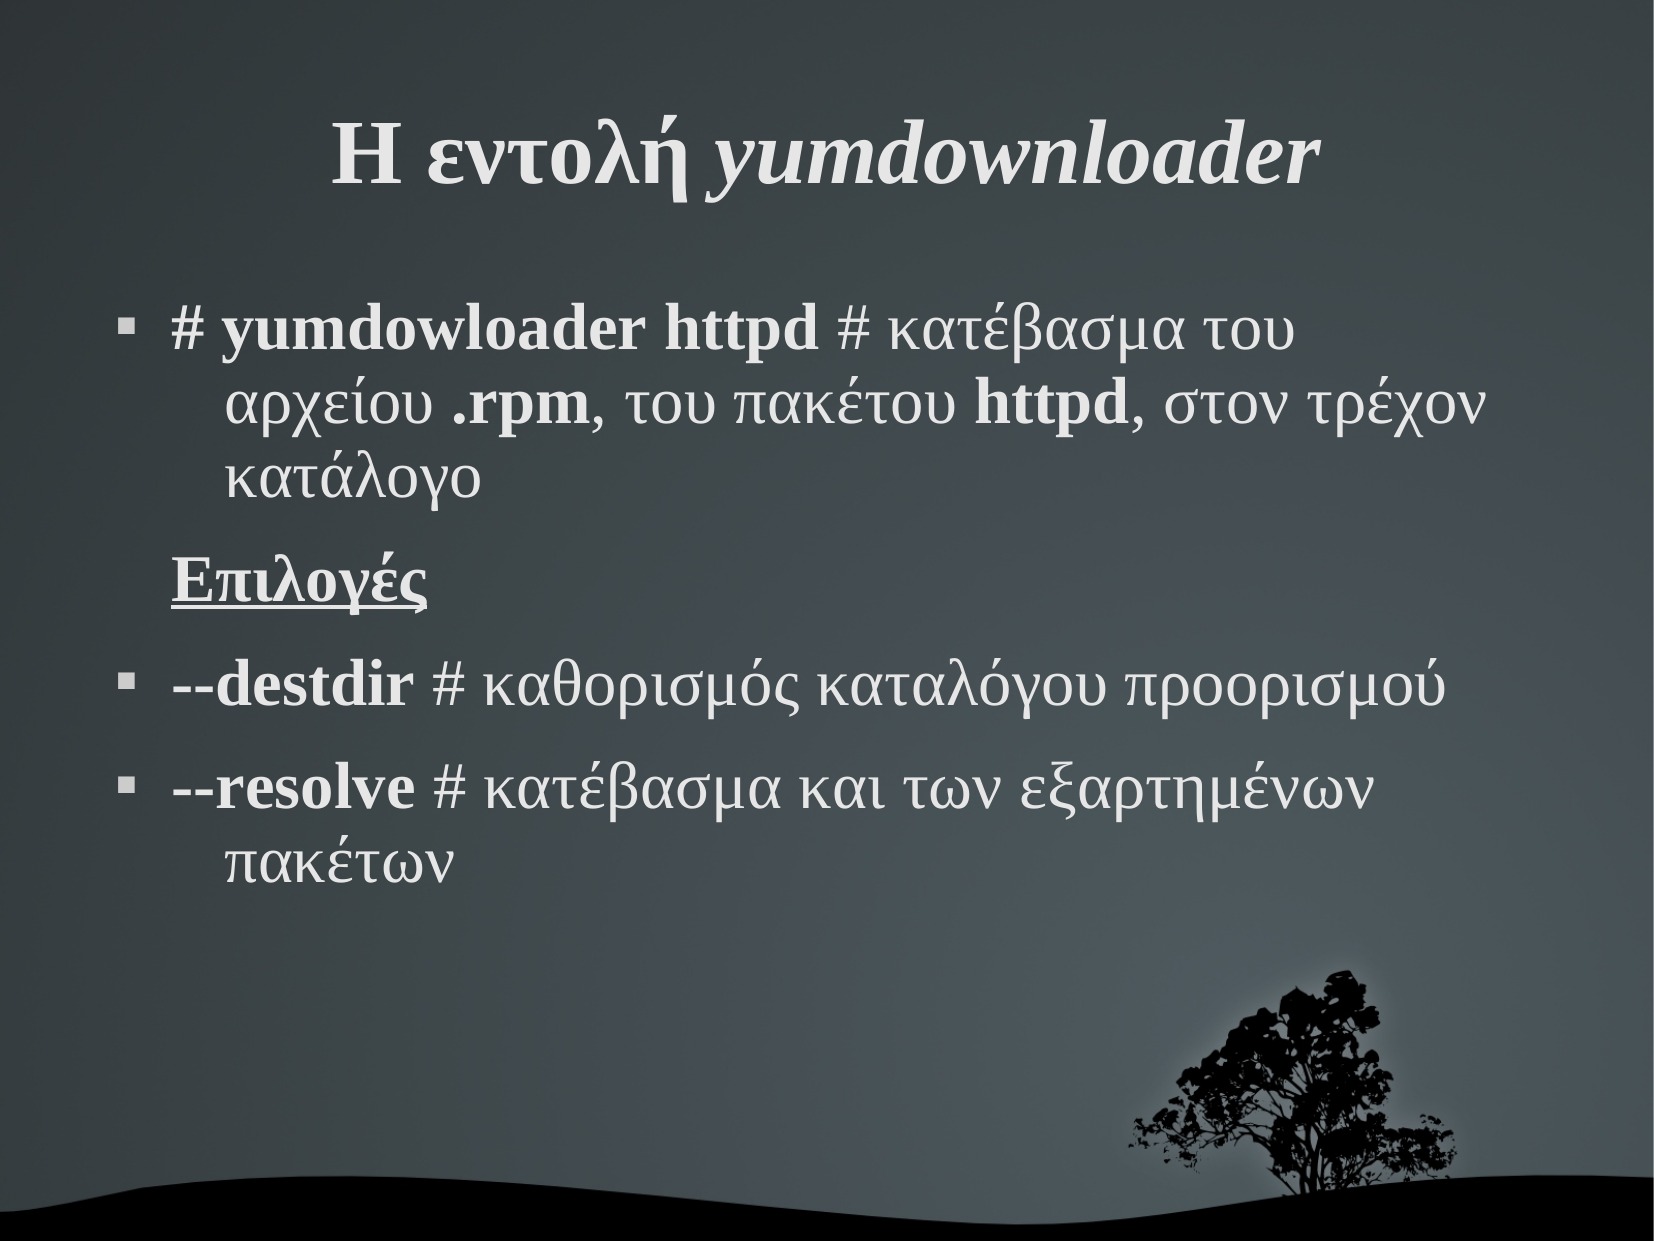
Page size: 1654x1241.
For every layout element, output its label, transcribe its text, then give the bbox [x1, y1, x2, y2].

picture [0, 0, 1654, 1241]
list # yumdowloader httpd # κατέβασμα του αρχείου .rpm, του πακέτου httpd, στον τρέχον κατάλογο Επιλογές --destdir # καθορισμός καταλόγου προορισμού --resolve # κατέβασμα και των εξαρτημένων πακέτων [82, 290, 1571, 1109]
title H εντολή yumdownloader [82, 49, 1571, 257]
